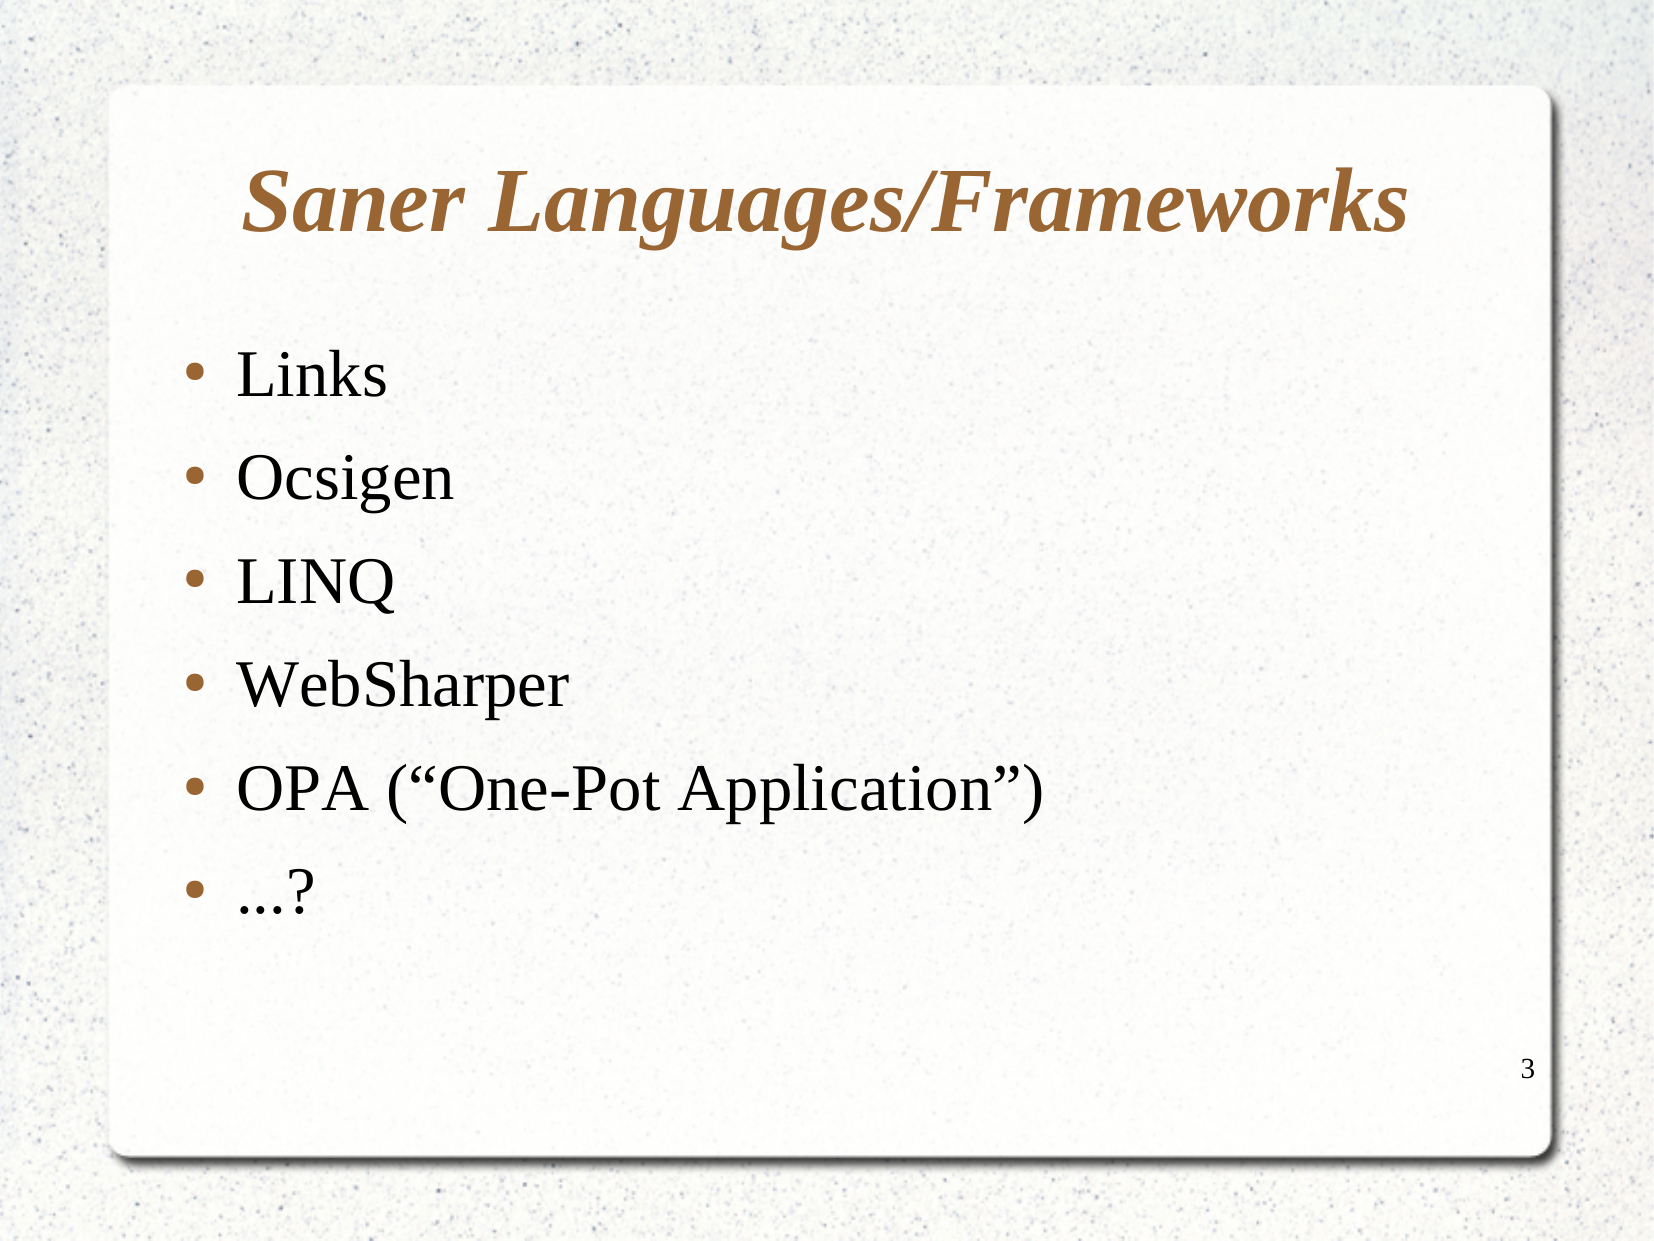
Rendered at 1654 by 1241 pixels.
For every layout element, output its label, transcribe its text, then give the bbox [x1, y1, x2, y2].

picture [0, 0, 1654, 1241]
title Saner Languages/Frameworks [118, 96, 1536, 304]
list Links Ocsigen LINQ WebSharper OPA (“One-Pot Application”) ...? [147, 336, 1506, 1156]
